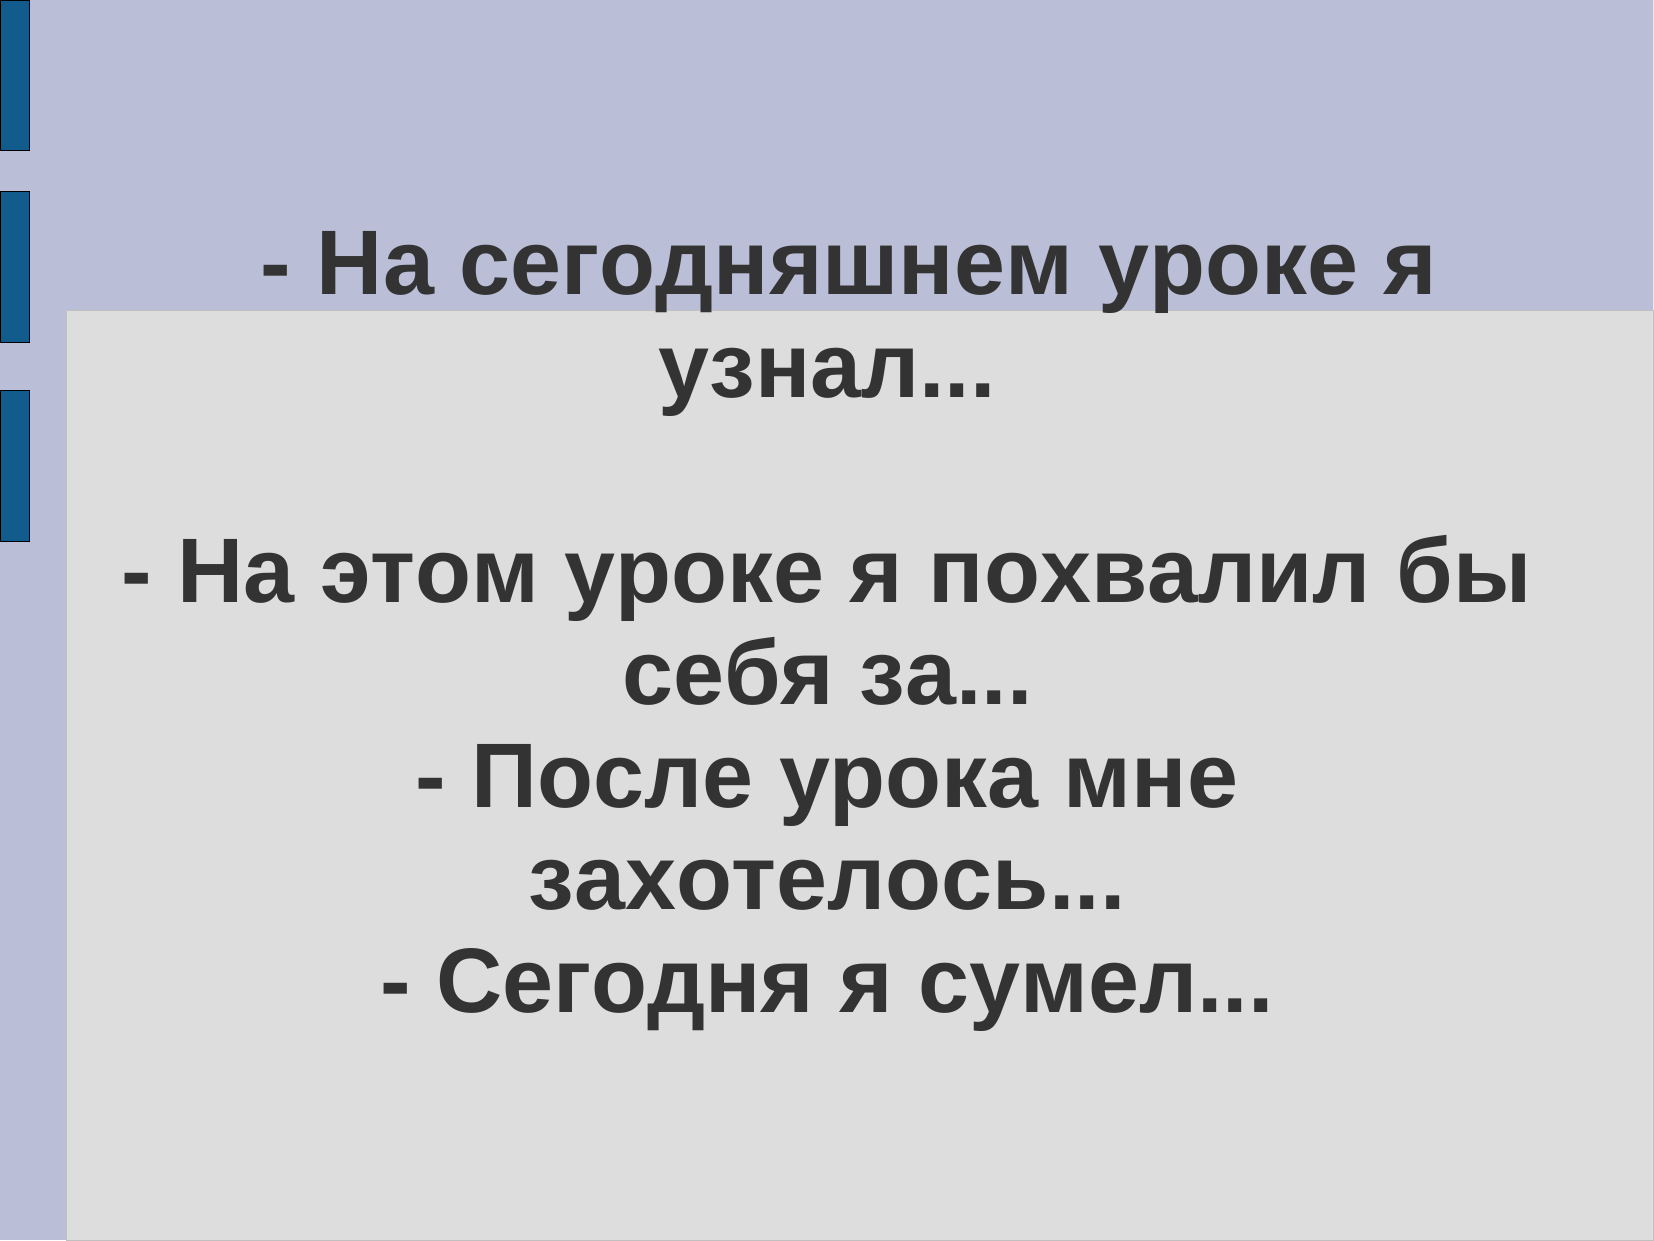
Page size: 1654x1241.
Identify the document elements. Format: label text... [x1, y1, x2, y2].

title - На сегодняшнем уроке я узнал... - На этом уроке я похвалил бы себя за... - После урока мне захотелось... - Сегодня я сумел... [121, 92, 1534, 1152]
